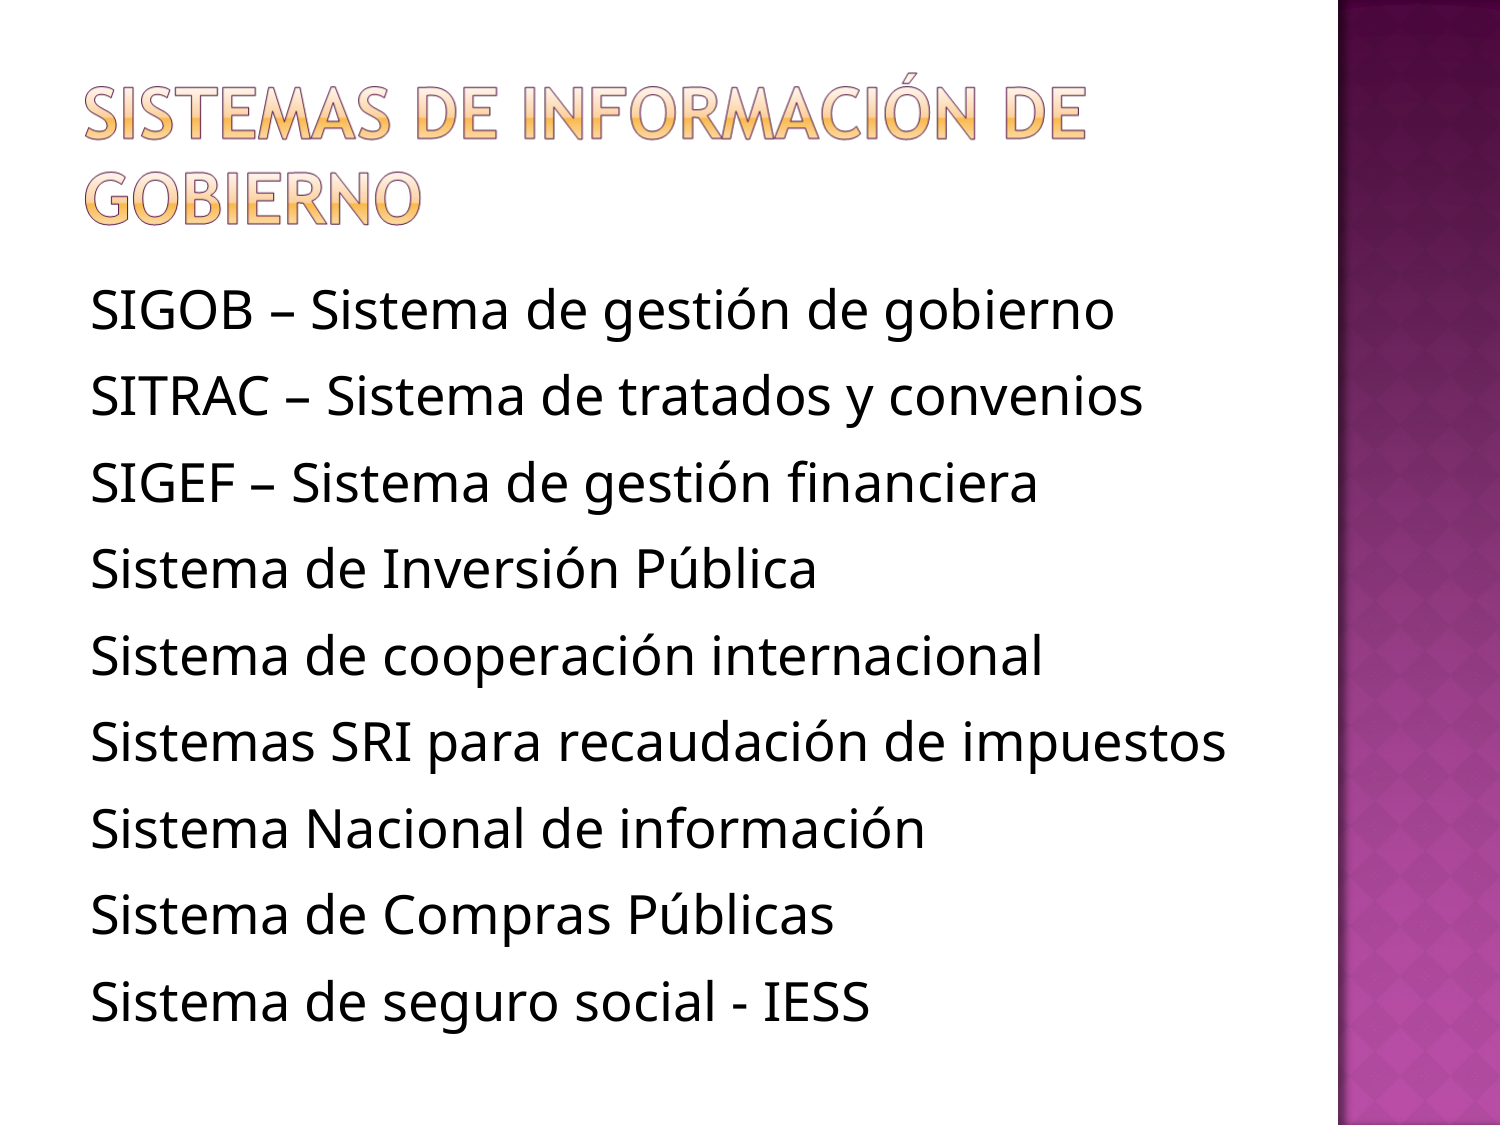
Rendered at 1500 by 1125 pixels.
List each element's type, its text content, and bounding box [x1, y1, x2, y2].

list SIGOB – Sistema de gestión de gobierno SITRAC – Sistema de tratados y convenios SIGEF – Sistema de gestión financiera Sistema de Inversión Pública Sistema de cooperación internacional Sistemas SRI para recaudación de impuestos Sistema Nacional de información Sistema de Compras Públicas Sistema de seguro social - IESS [75, 263, 1263, 1060]
text_box [40, 47, 1265, 241]
picture [1337, 0, 1500, 1125]
